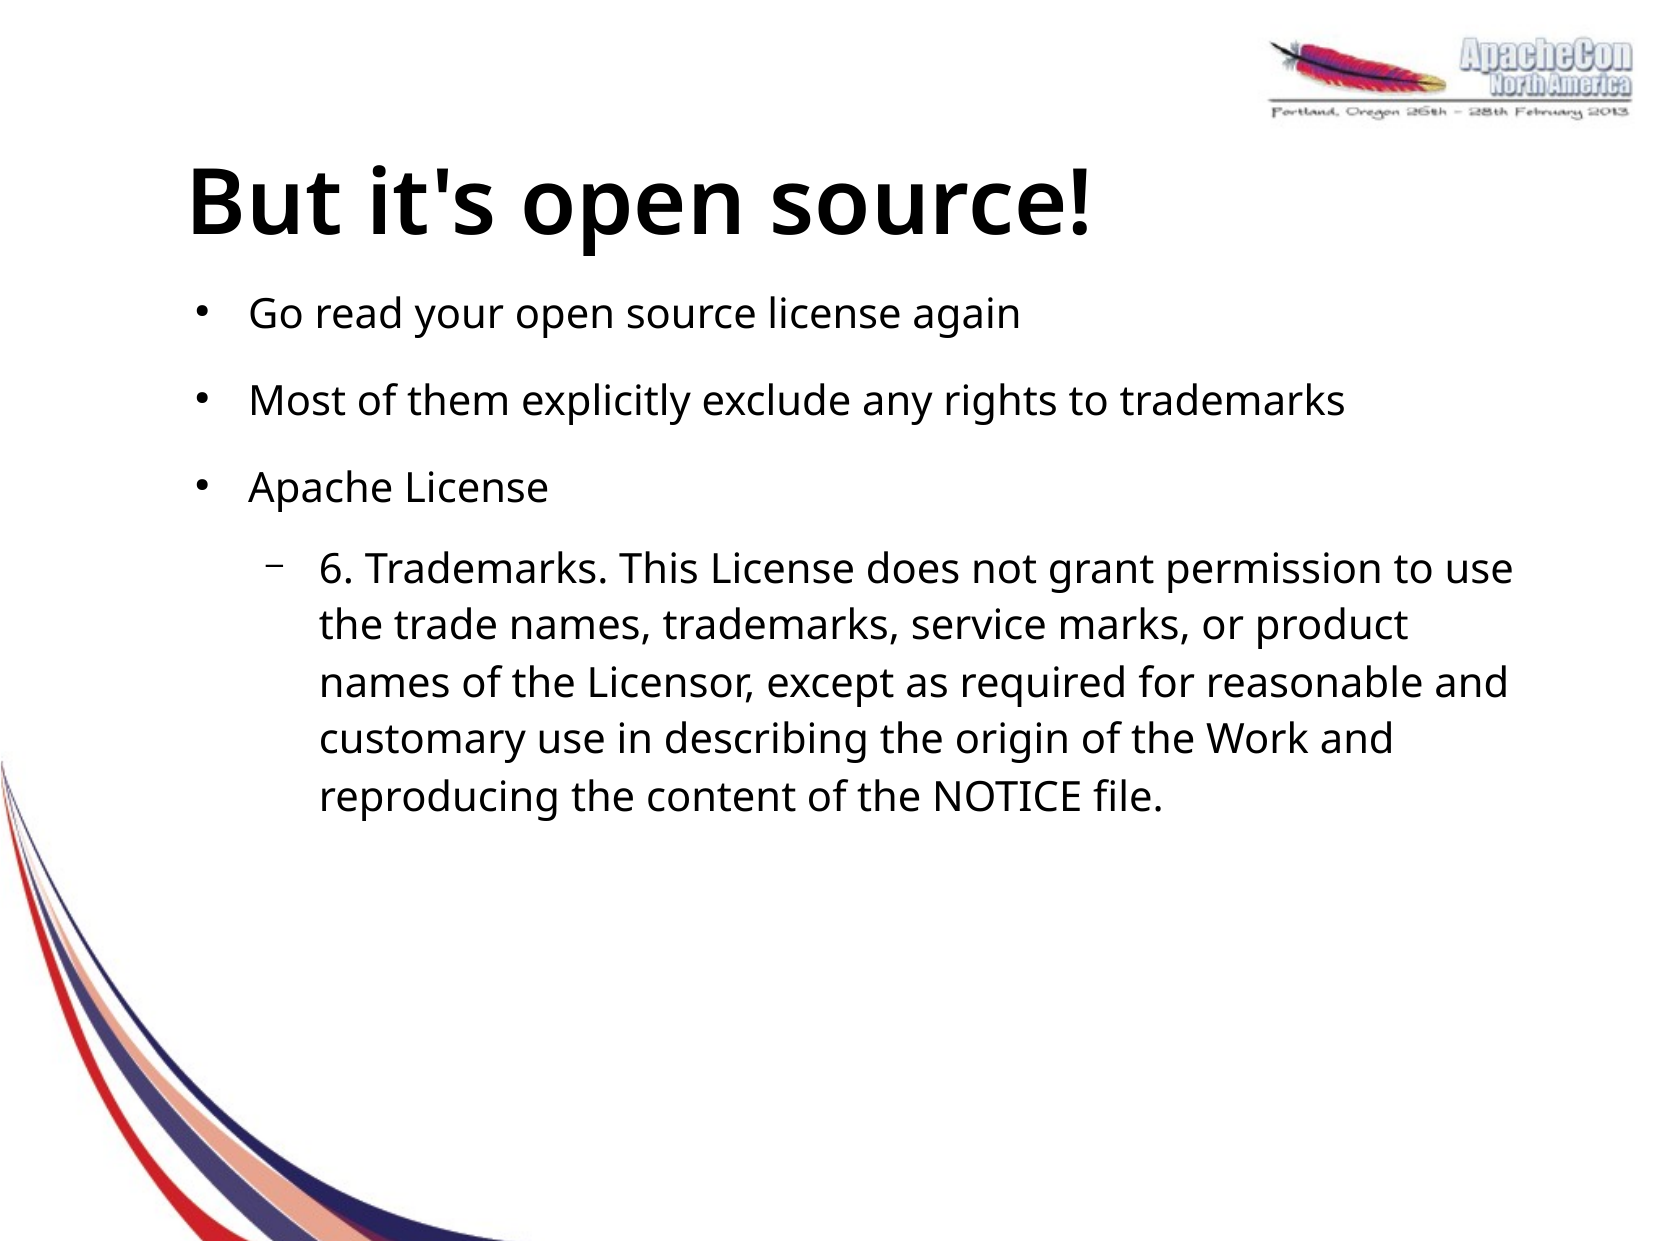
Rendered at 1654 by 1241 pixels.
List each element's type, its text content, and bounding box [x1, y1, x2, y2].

picture [0, 0, 1654, 1241]
title But it's open source! [177, 134, 1536, 262]
list Go read your open source license again Most of them explicitly exclude any rights to trademarks Apache License 6. Trademarks. This License does not grant permission to use the trade names, trademarks, service marks, or product names of the Licensor, except as required for reasonable and customary use in describing the origin of the Work and reproducing the content of the NOTICE file. [177, 283, 1536, 1004]
